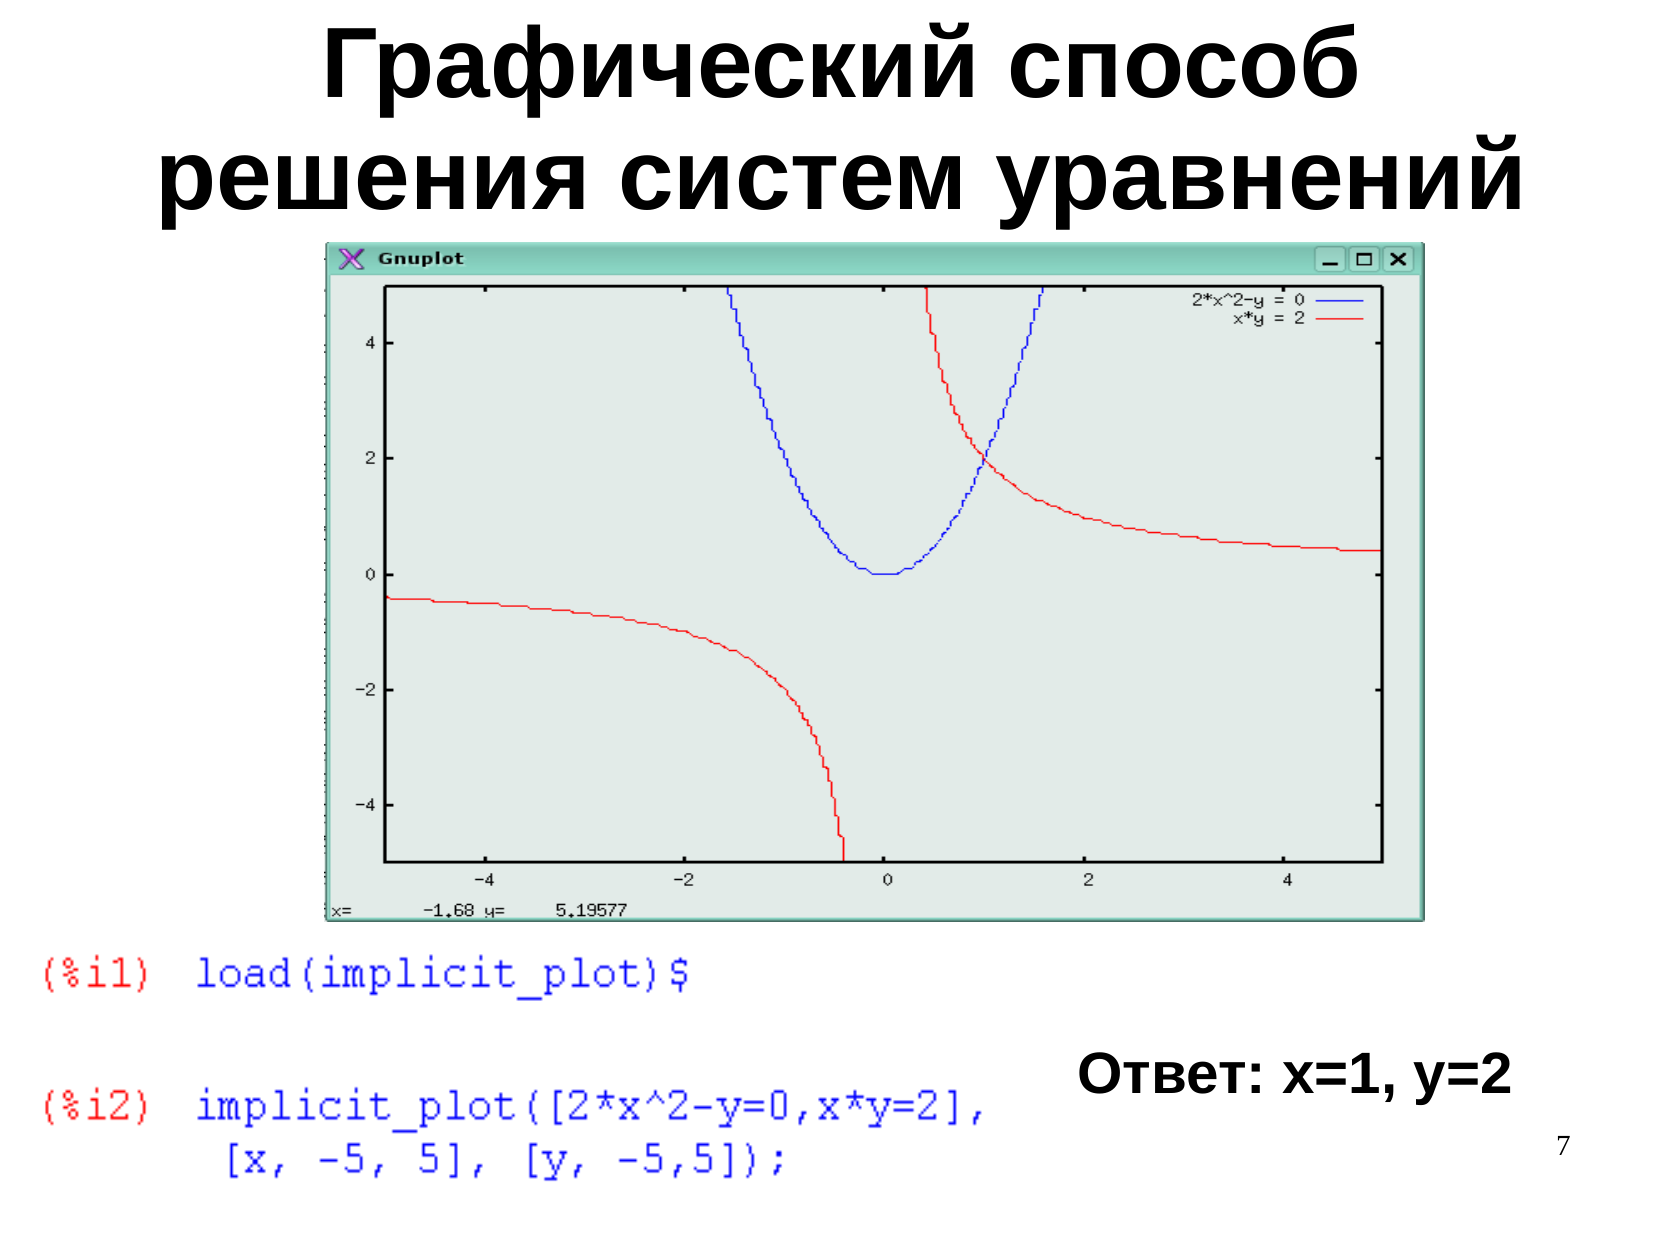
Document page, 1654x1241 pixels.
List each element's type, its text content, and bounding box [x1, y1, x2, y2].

picture [29, 242, 1425, 1205]
text_box Графический способ решения систем уравнений [118, 0, 1565, 239]
text_box Ответ: x=1, y=2 [1062, 1033, 1595, 1114]
text_box [1034, 1033, 1477, 1134]
